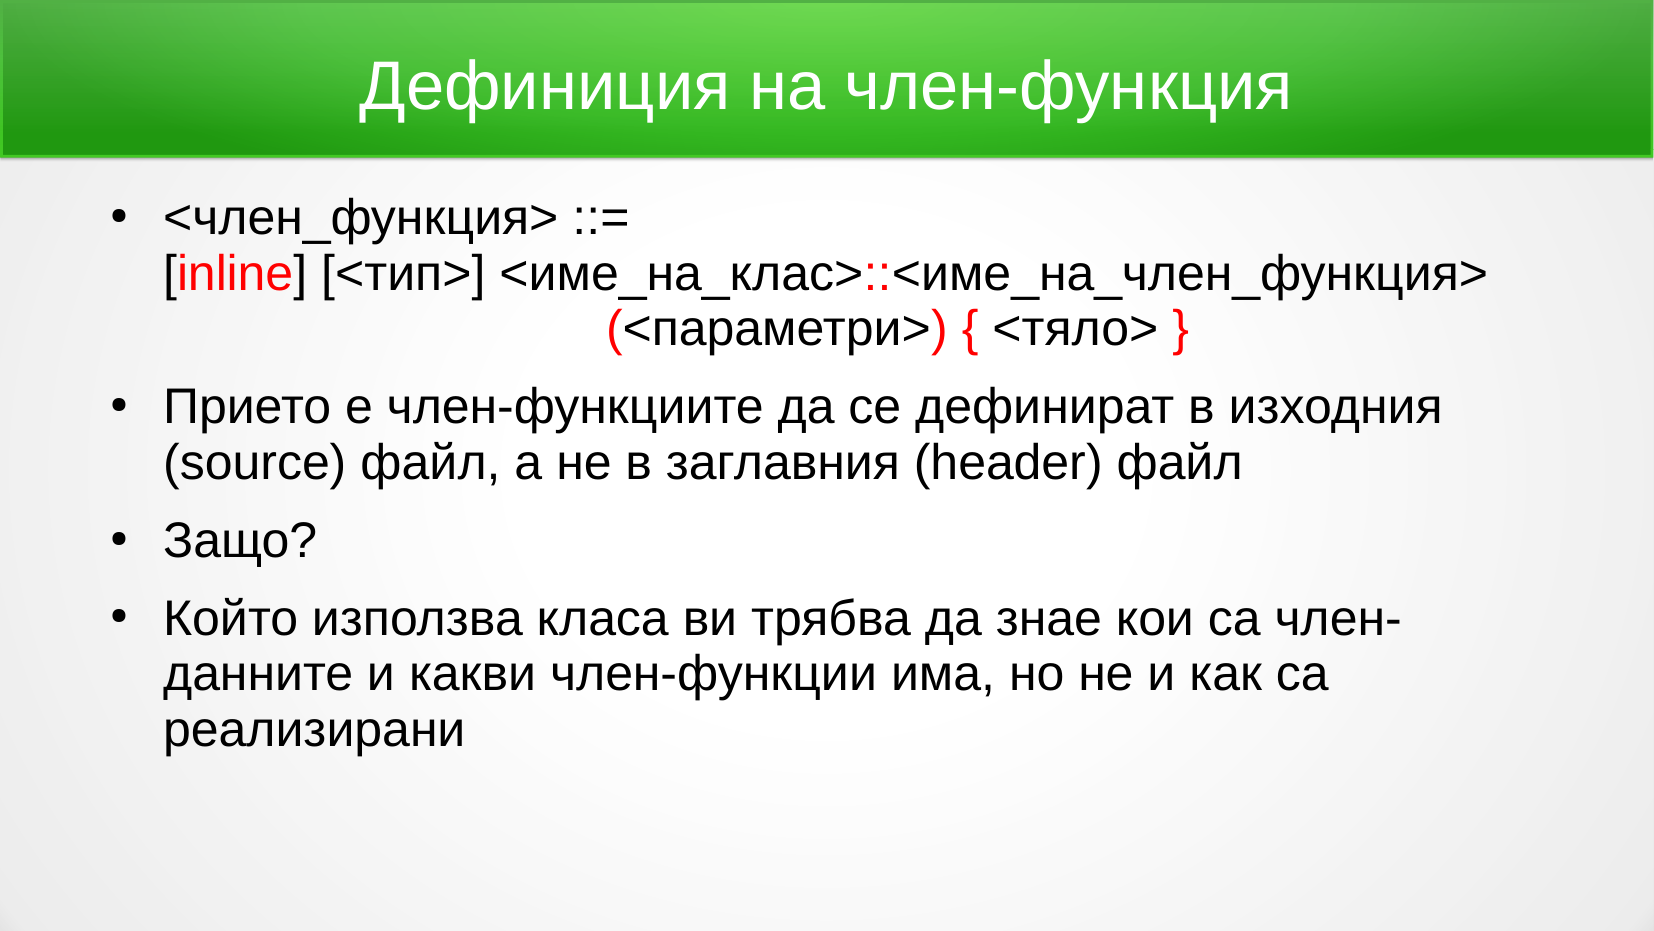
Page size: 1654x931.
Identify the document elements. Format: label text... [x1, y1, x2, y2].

title Дефиниция на член-функция [82, 37, 1571, 135]
list <член_функция> ::= [inline] [<тип>] <име_на_клас>::<име_на_член_функция> (<параметри>) { <тяло> } Прието е член-функциите да се дефинират в изходния (source) файл, а не в заглавния (header) файл Защо? Който използва класа ви трябва да знае кои са член-данните и какви член-функции има, но не и как са реализирани [92, 188, 1548, 863]
